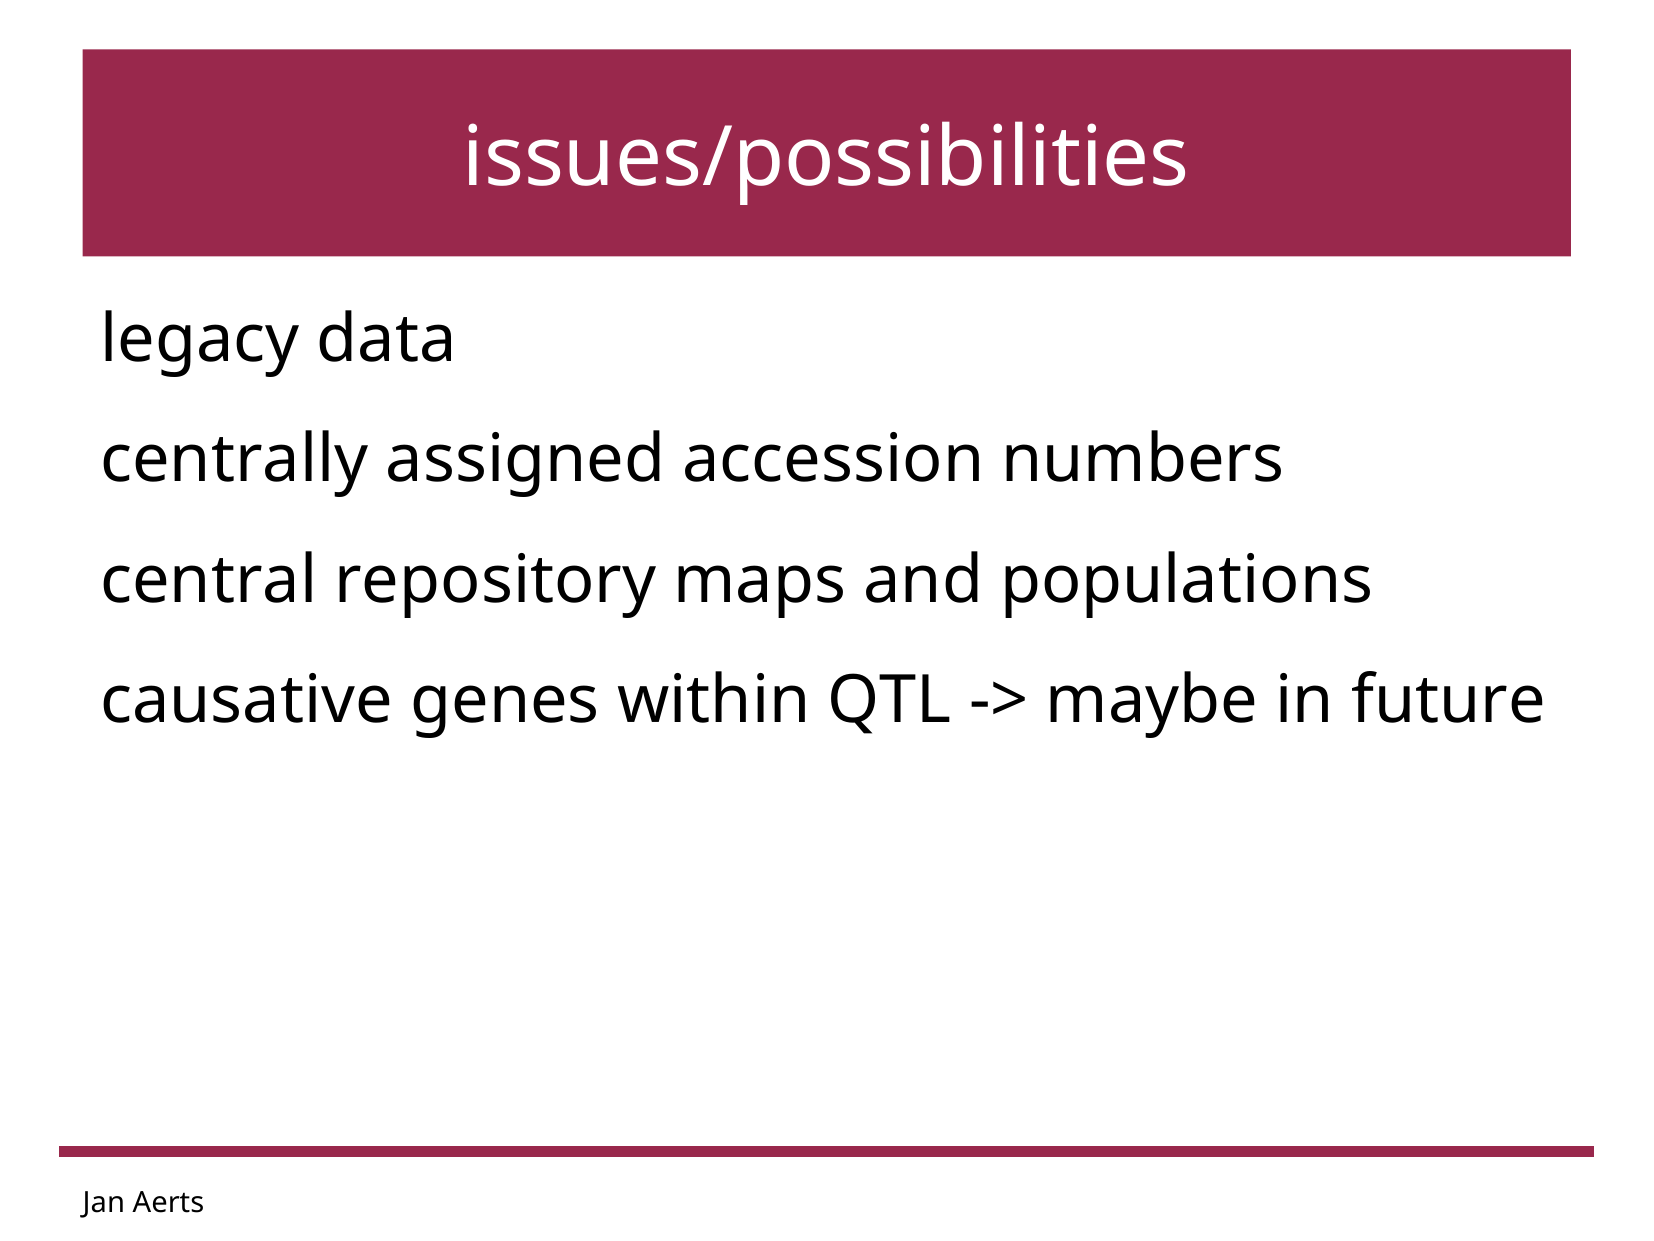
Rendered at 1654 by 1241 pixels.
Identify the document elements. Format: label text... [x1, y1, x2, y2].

title issues/possibilities [82, 49, 1571, 257]
list legacy data centrally assigned accession numbers central repository maps and populations causative genes within QTL -> maybe in future [82, 290, 1571, 1109]
